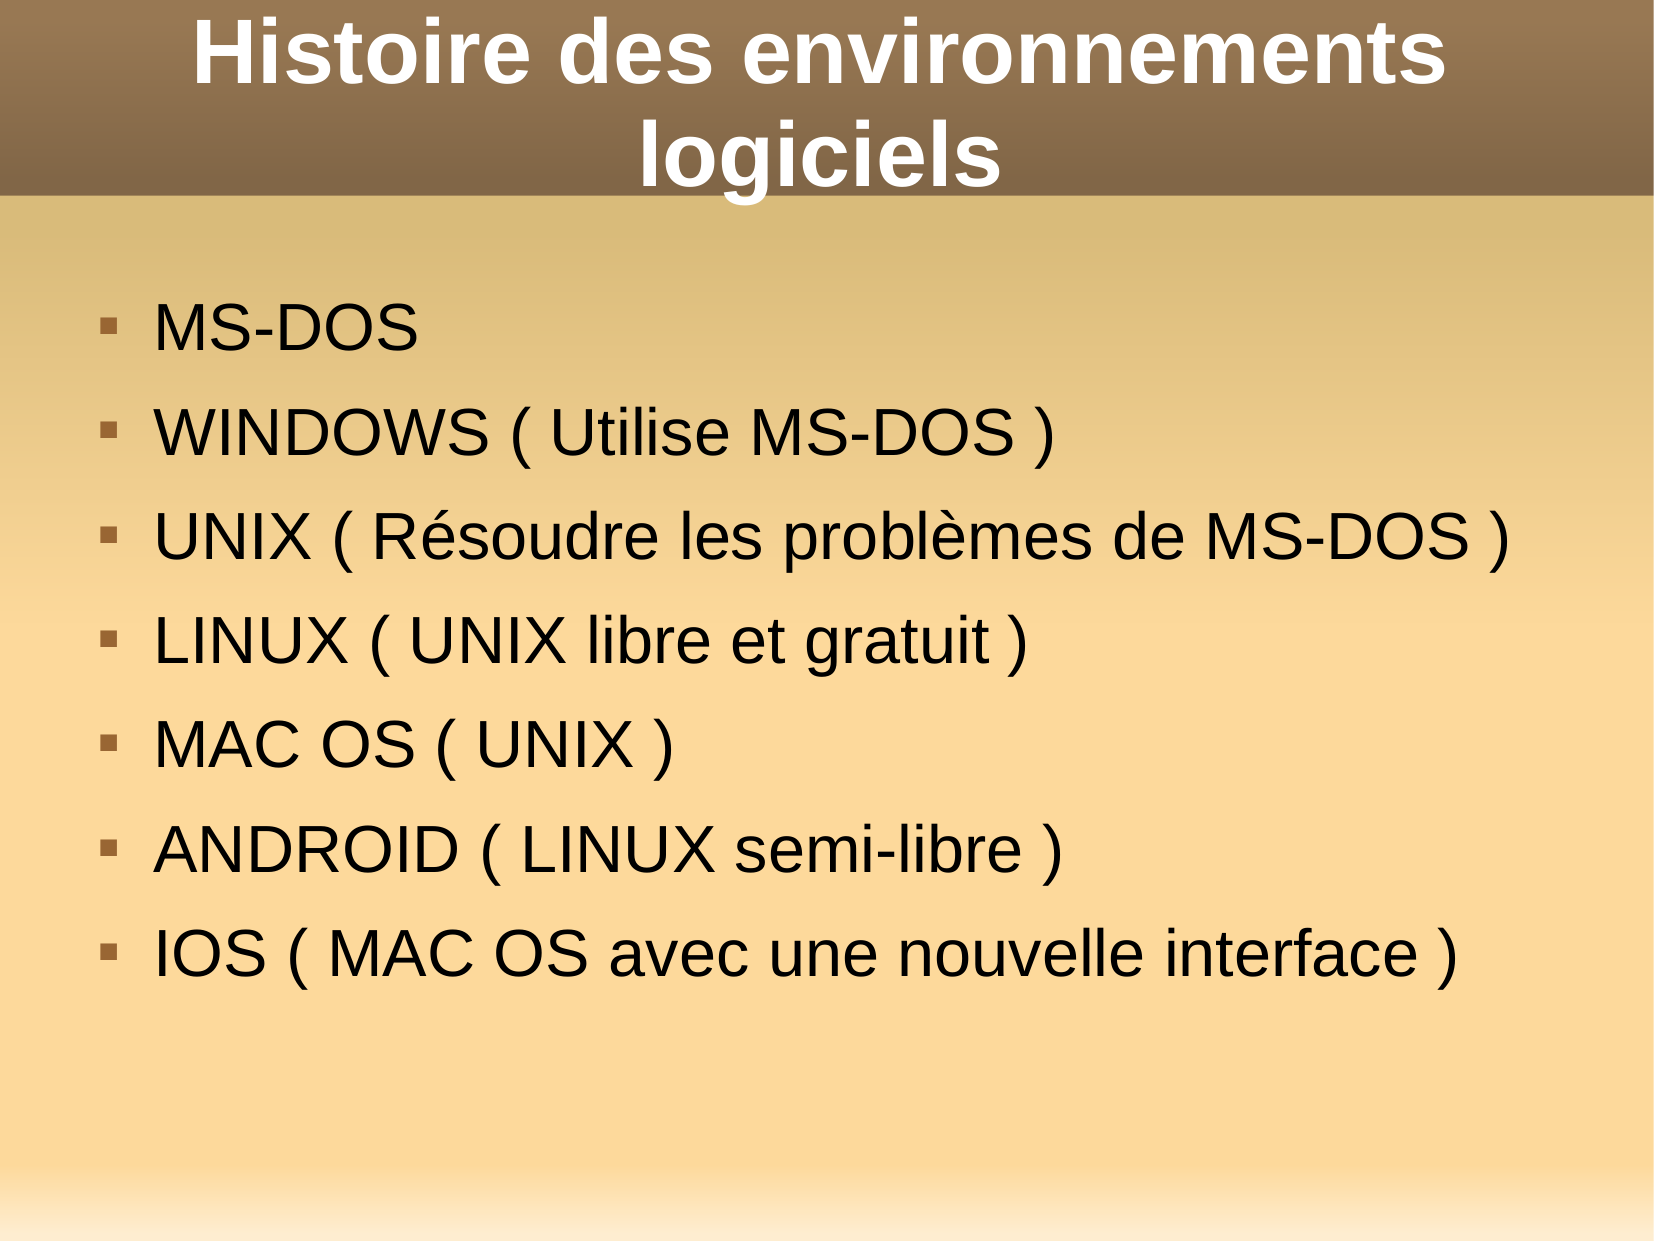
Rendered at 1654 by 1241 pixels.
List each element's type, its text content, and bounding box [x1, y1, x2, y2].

picture [0, 0, 1654, 1241]
list MS-DOS WINDOWS ( Utilise MS-DOS ) UNIX ( Résoudre les problèmes de MS-DOS ) LINUX ( UNIX libre et gratuit ) MAC OS ( UNIX ) ANDROID ( LINUX semi-libre ) IOS ( MAC OS avec une nouvelle interface ) [82, 290, 1571, 1109]
title Histoire des environnements logiciels [76, 0, 1565, 208]
